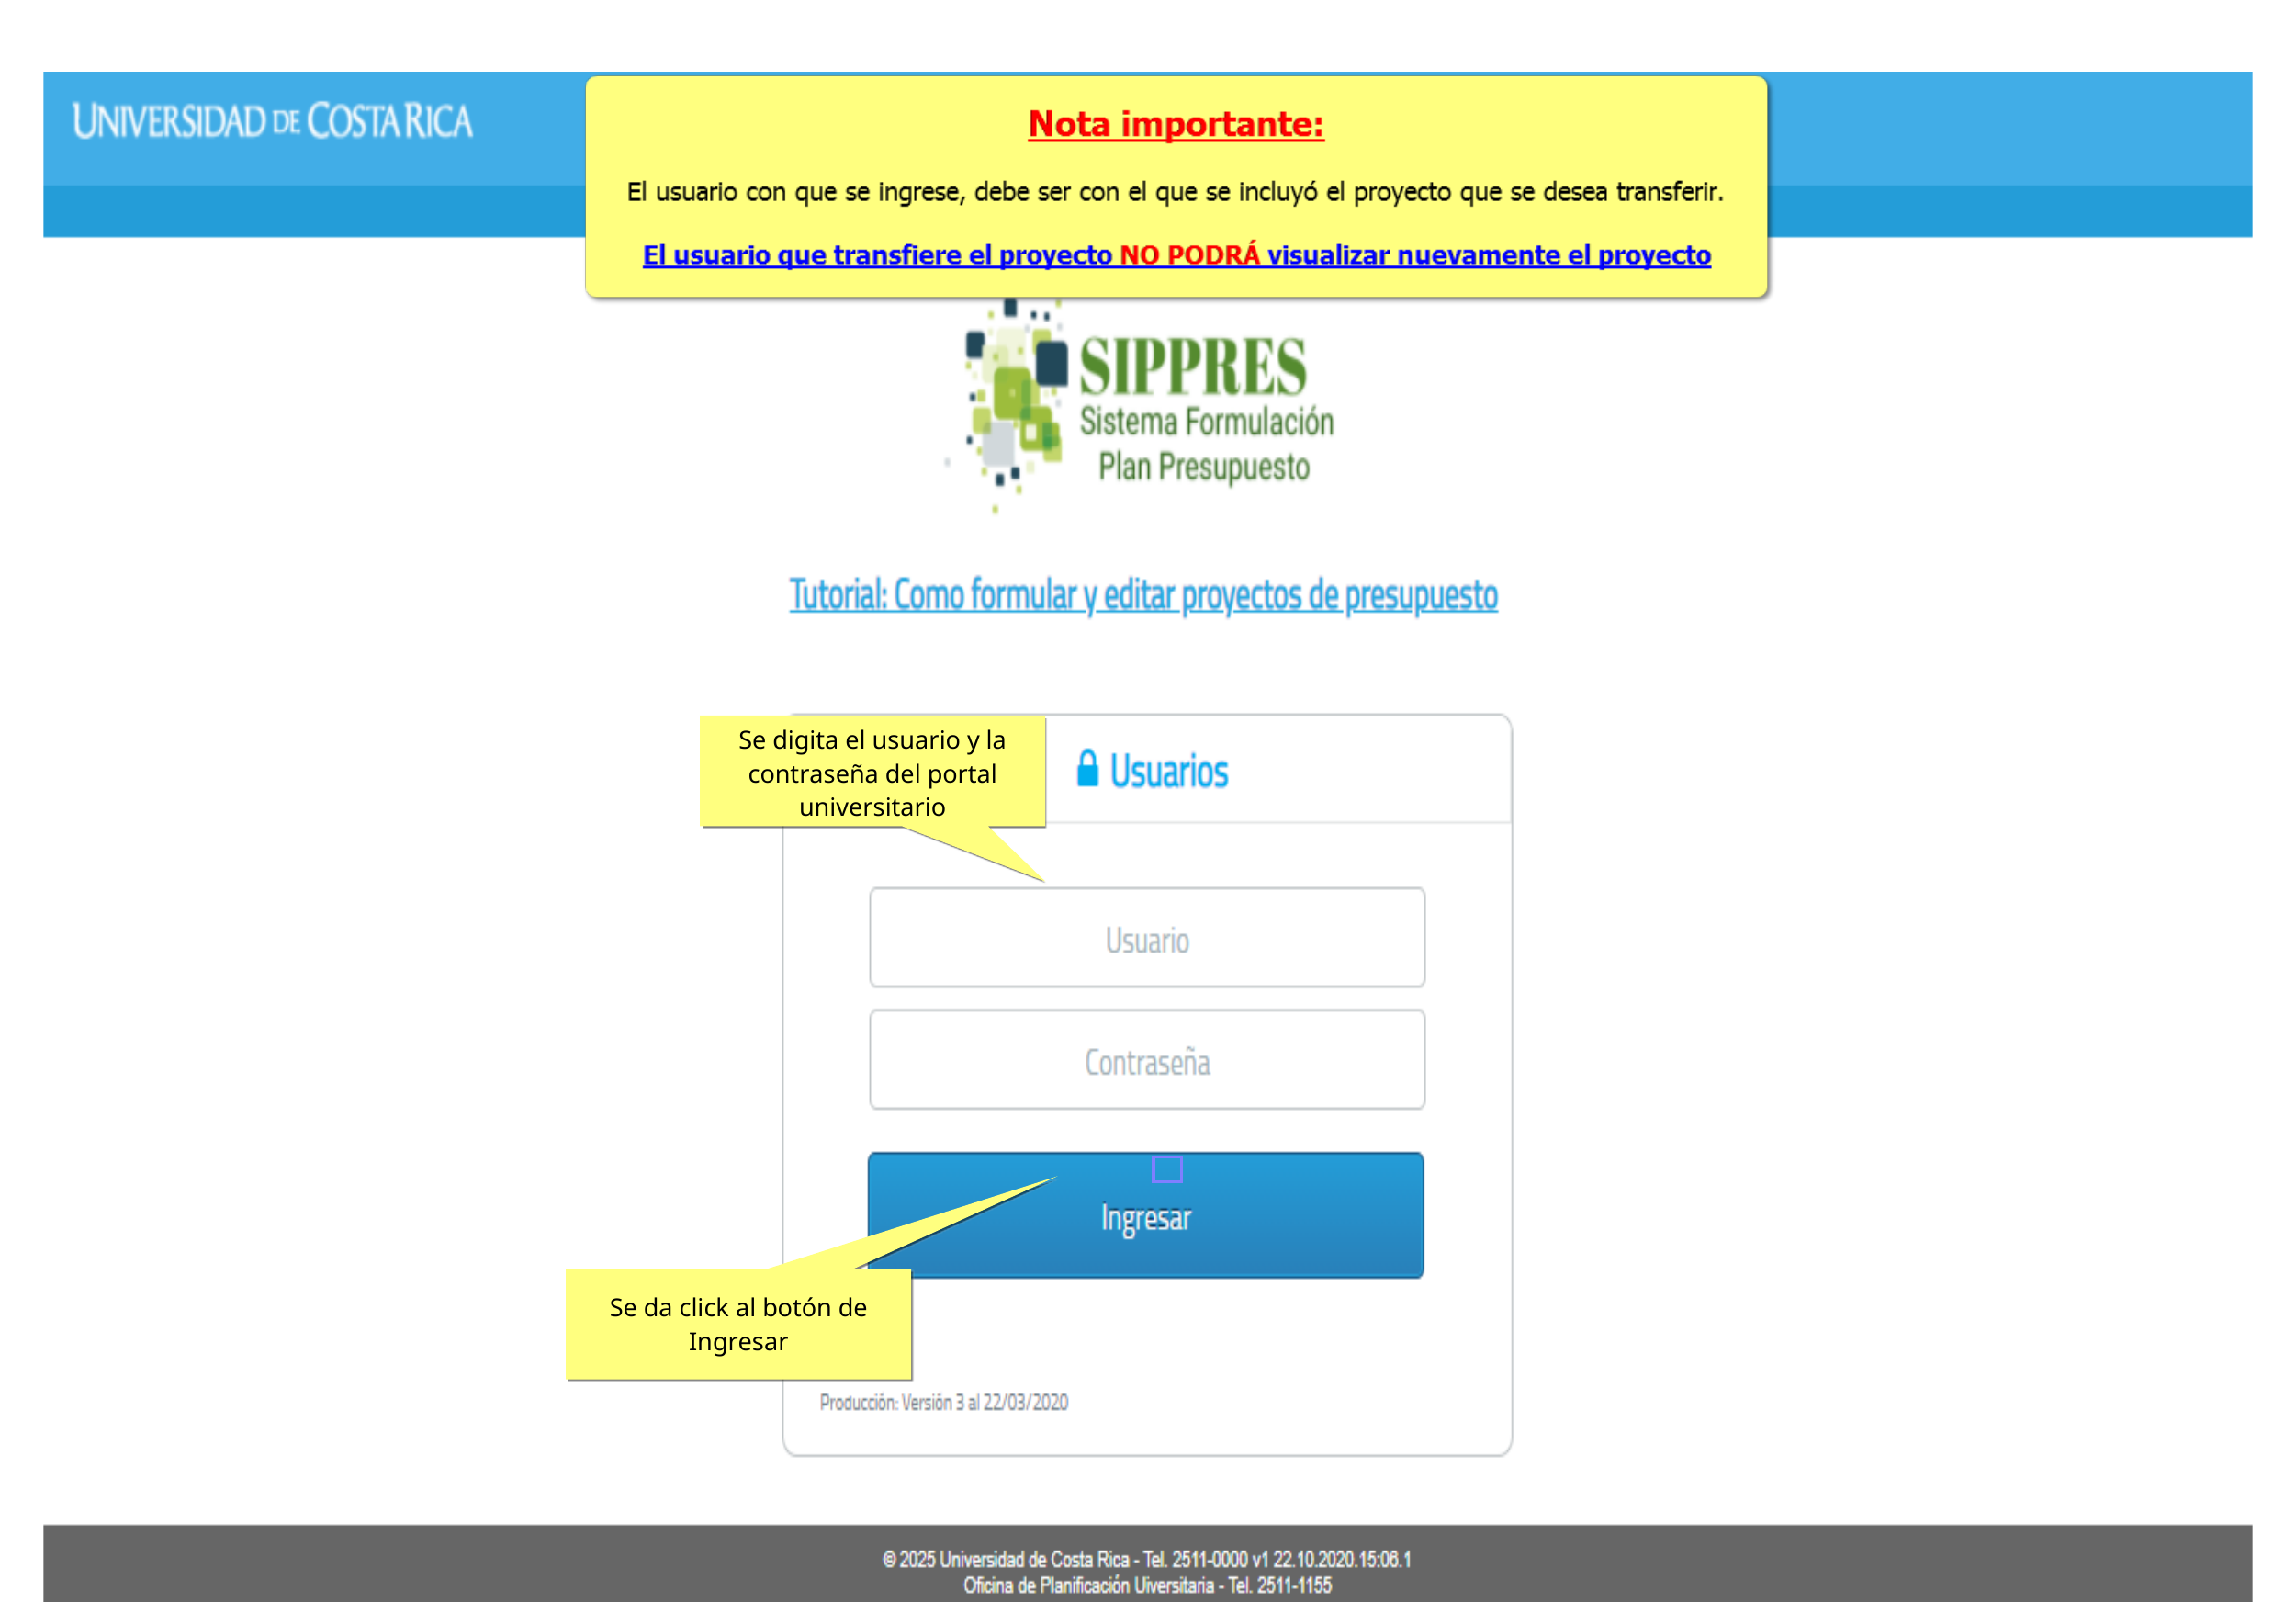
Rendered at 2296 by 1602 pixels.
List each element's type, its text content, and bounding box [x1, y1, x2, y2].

text_box Se da click al botón de Ingresar [566, 1176, 1058, 1380]
picture [43, 72, 2253, 1602]
text_box Se digita el usuario y la contraseña del portal universitario [700, 715, 1046, 882]
text_box [1154, 1157, 1181, 1182]
